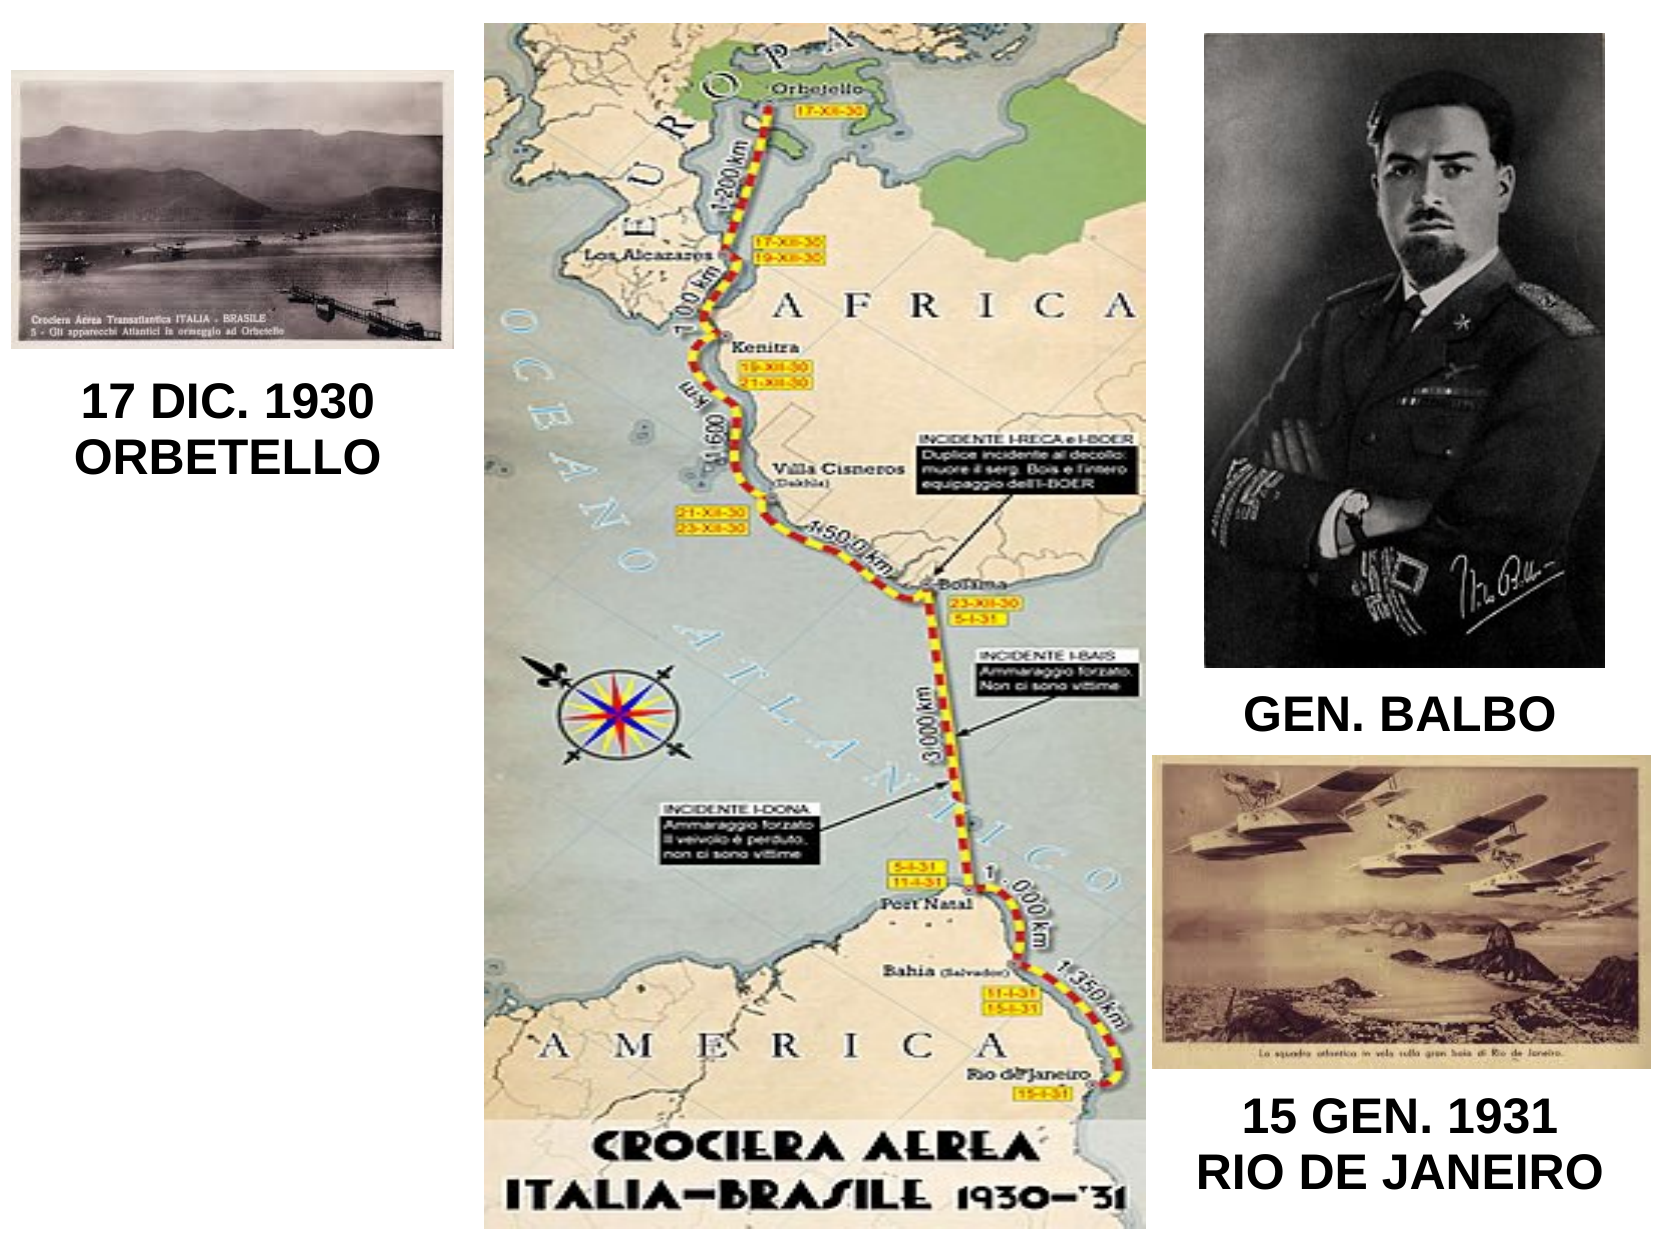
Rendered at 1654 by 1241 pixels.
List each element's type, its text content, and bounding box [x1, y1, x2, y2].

picture [484, 23, 1146, 1230]
text_box 15 GEN. 1931 RIO DE JANEIRO [1181, 1080, 1619, 1208]
text_box 17 DIC. 1930 ORBETELLO [59, 366, 397, 493]
picture [1152, 755, 1651, 1069]
text_box GEN. BALBO [1228, 679, 1572, 750]
picture [11, 70, 454, 349]
picture [1204, 33, 1605, 668]
